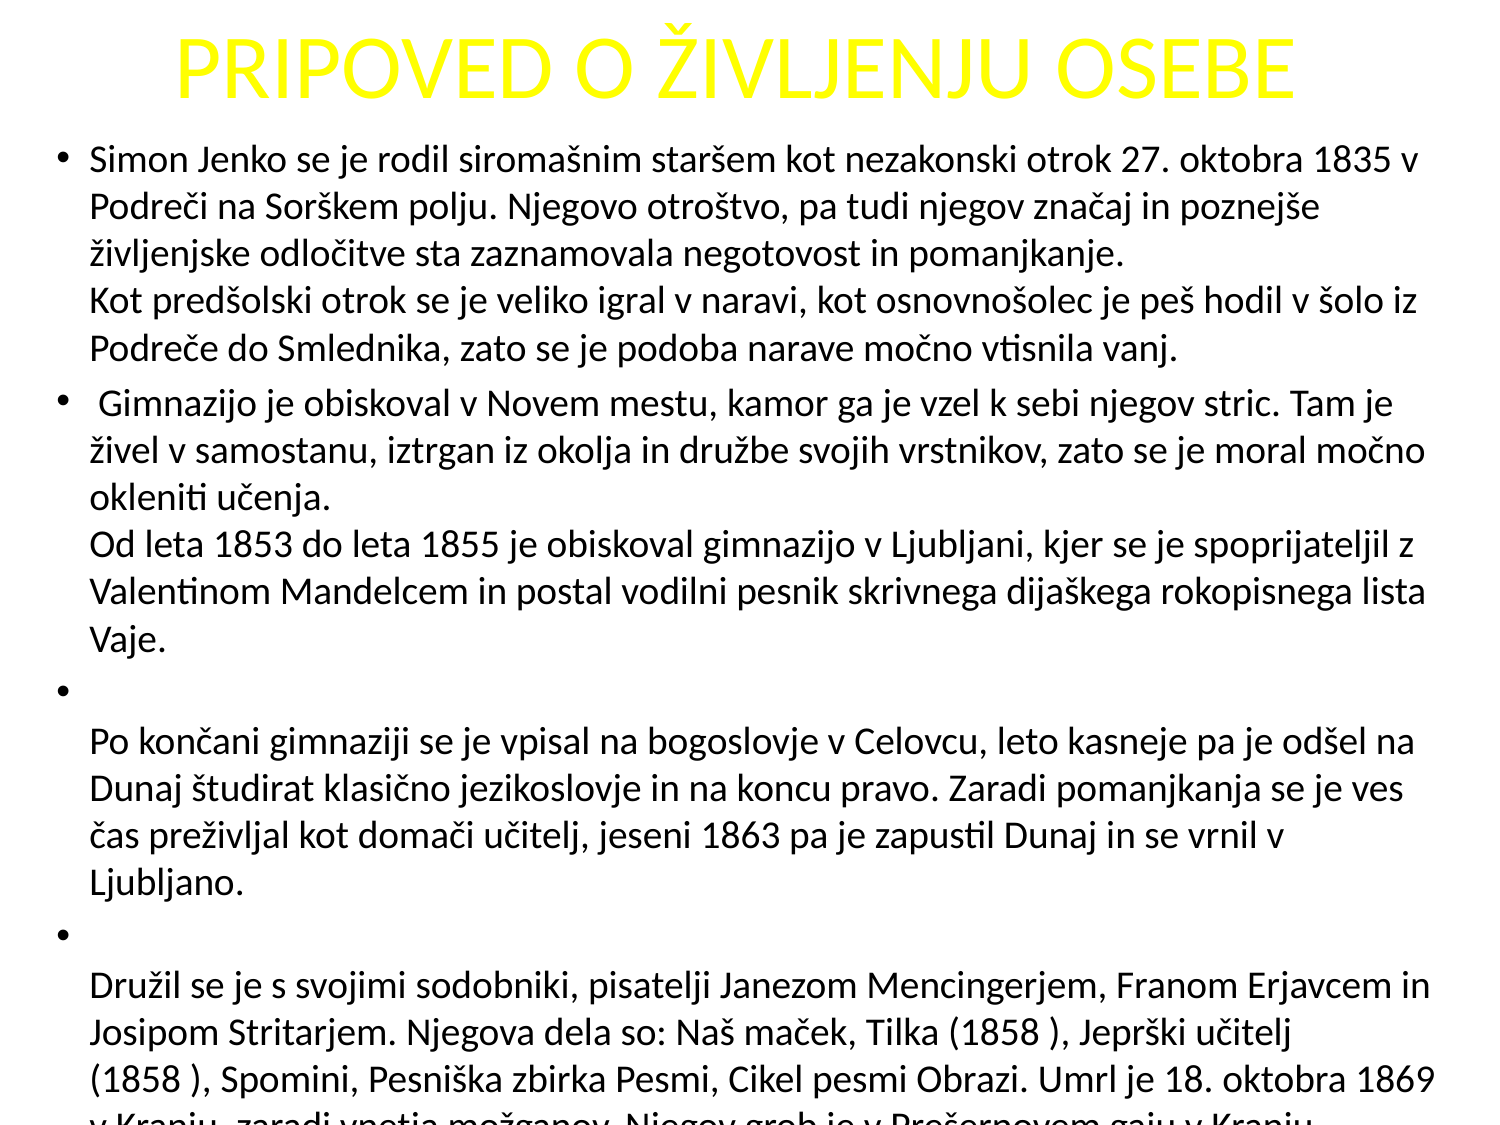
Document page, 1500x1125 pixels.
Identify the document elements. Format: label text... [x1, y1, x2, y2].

text_box PRIPOVED O ŽIVLJENJU OSEBE [159, 0, 1365, 125]
list Simon Jenko se je rodil siromašnim staršem kot nezakonski otrok 27. oktobra 1835 v Podreči na Sorškem polju. Njegovo otroštvo, pa tudi njegov značaj in poznejše življenjske odločitve sta zaznamovala negotovost in pomanjkanje. Kot predšolski otrok se je veliko igral v naravi, kot osnovnošolec je peš hodil v šolo iz Podreče do Smlednika, zato se je podoba narave močno vtisnila vanj. Gimnazijo je obiskoval v Novem mestu, kamor ga je vzel k sebi njegov stric. Tam je živel v samostanu, iztrgan iz okolja in družbe svojih vrstnikov, zato se je moral močno okleniti učenja. Od leta 1853 do leta 1855 je obiskoval gimnazijo v Ljubljani, kjer se je spoprijateljil z Valentinom Mandelcem in postal vodilni pesnik skrivnega dijaškega rokopisnega lista Vaje. Po končani gimnaziji se je vpisal na bogoslovje v Celovcu, leto kasneje pa je odšel na Dunaj študirat klasično jezikoslovje in na koncu pravo. Zaradi pomanjkanja se je ves čas preživljal kot domači učitelj, jeseni 1863 pa je zapustil Dunaj in se vrnil v Ljubljano. Družil se je s svojimi sodobniki, pisatelji Janezom Mencingerjem, Franom Erjavcem in Josipom Stritarjem. Njegova dela so: Naš maček, Tilka (1858 ), Jeprški učitelj (1858 ), Spomini, Pesniška zbirka Pesmi, Cikel pesmi Obrazi. Umrl je 18. oktobra 1869 v Kranju, zaradi vnetja možganov. Njegov grob je v Prešernovem gaju v Kranju. [41, 125, 1465, 1125]
